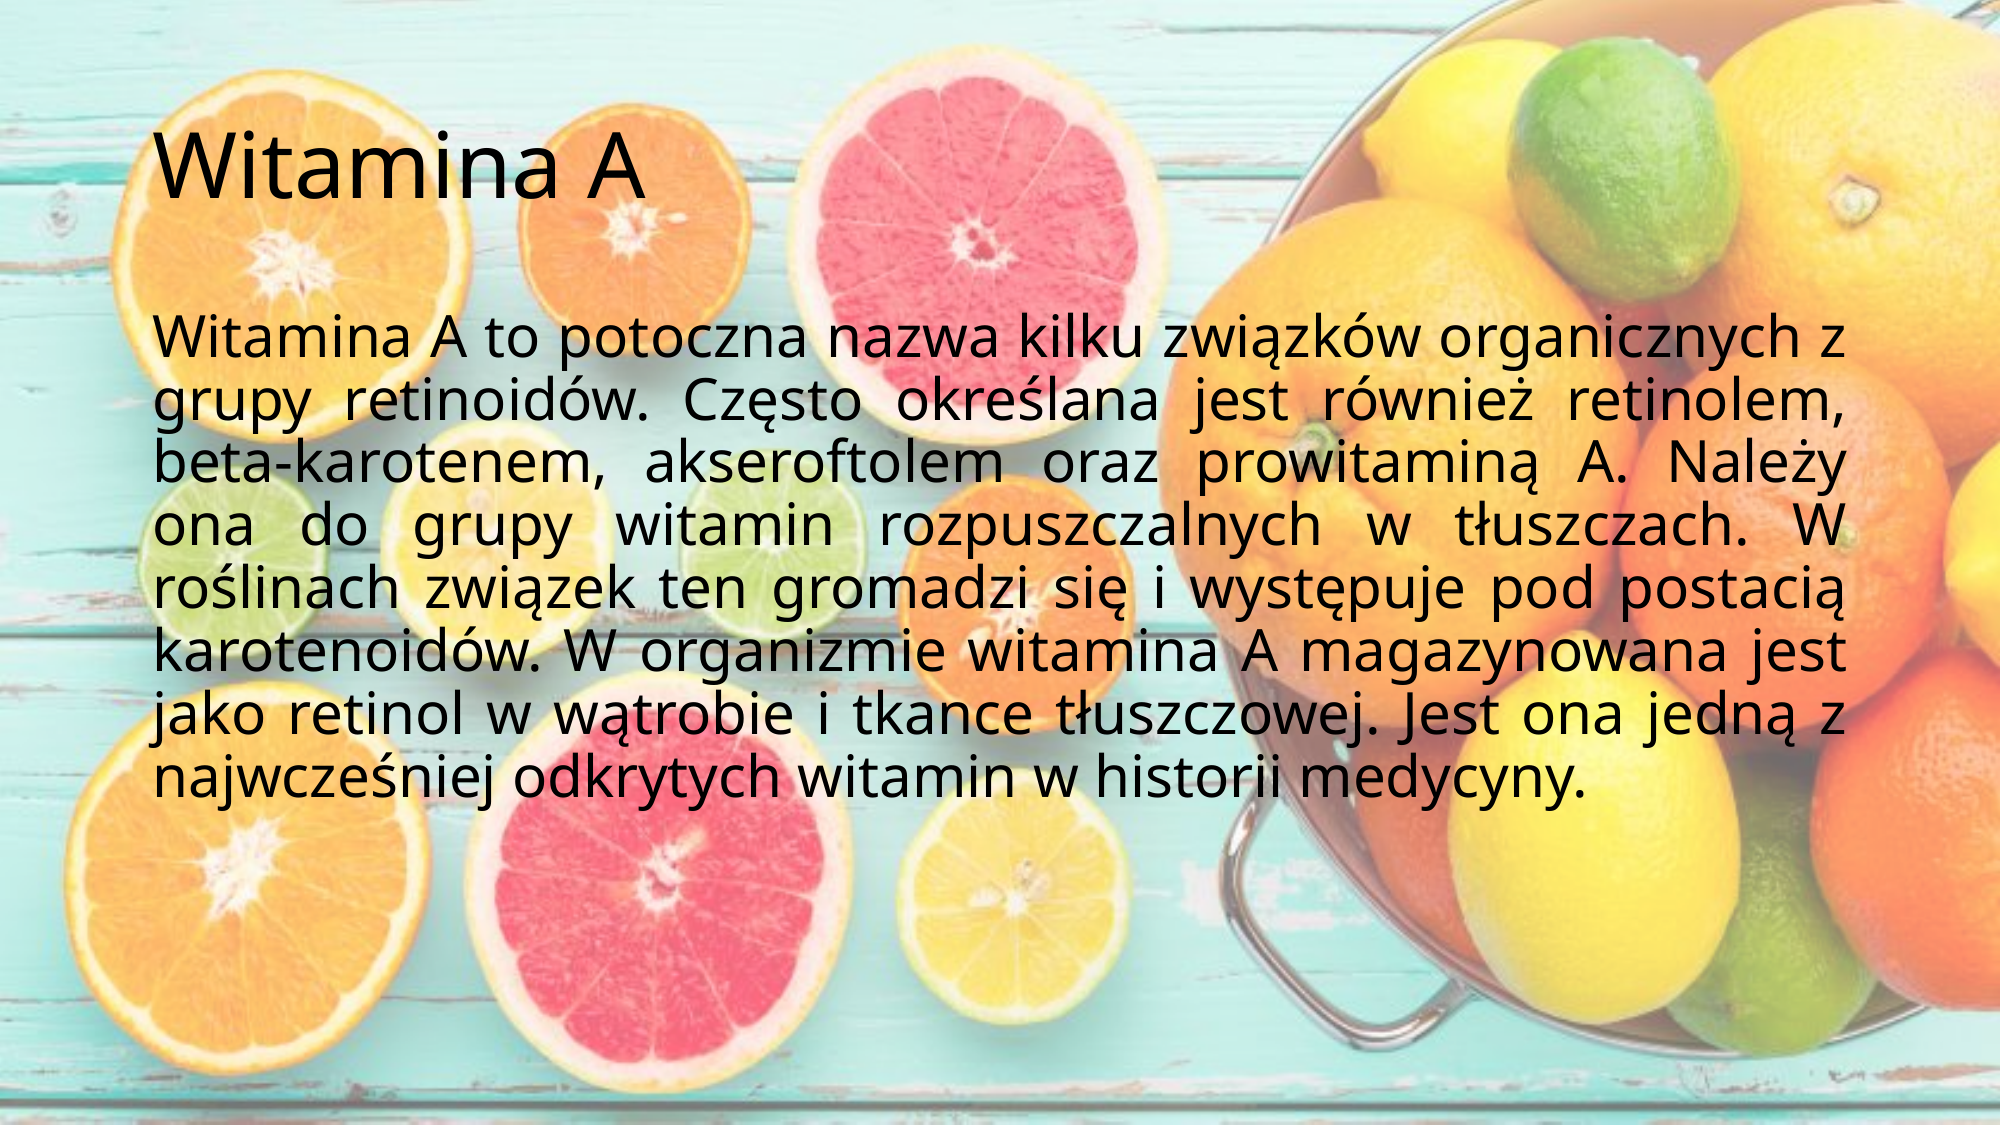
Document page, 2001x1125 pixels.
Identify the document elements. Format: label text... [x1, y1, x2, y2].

title Witamina A [137, 59, 1863, 278]
list Witamina A to potoczna nazwa kilku związków organicznych z grupy retinoidów. Często określana jest również retinolem, beta-karotenem, akseroftolem oraz prowitaminą A. Należy ona do grupy witamin rozpuszczalnych w tłuszczach. W roślinach związek ten gromadzi się i występuje pod postacią karotenoidów. W organizmie witamina A magazynowana jest jako retinol w wątrobie i tkance tłuszczowej. Jest ona jedną z najwcześniej odkrytych witamin w historii medycyny. [137, 299, 1863, 1014]
